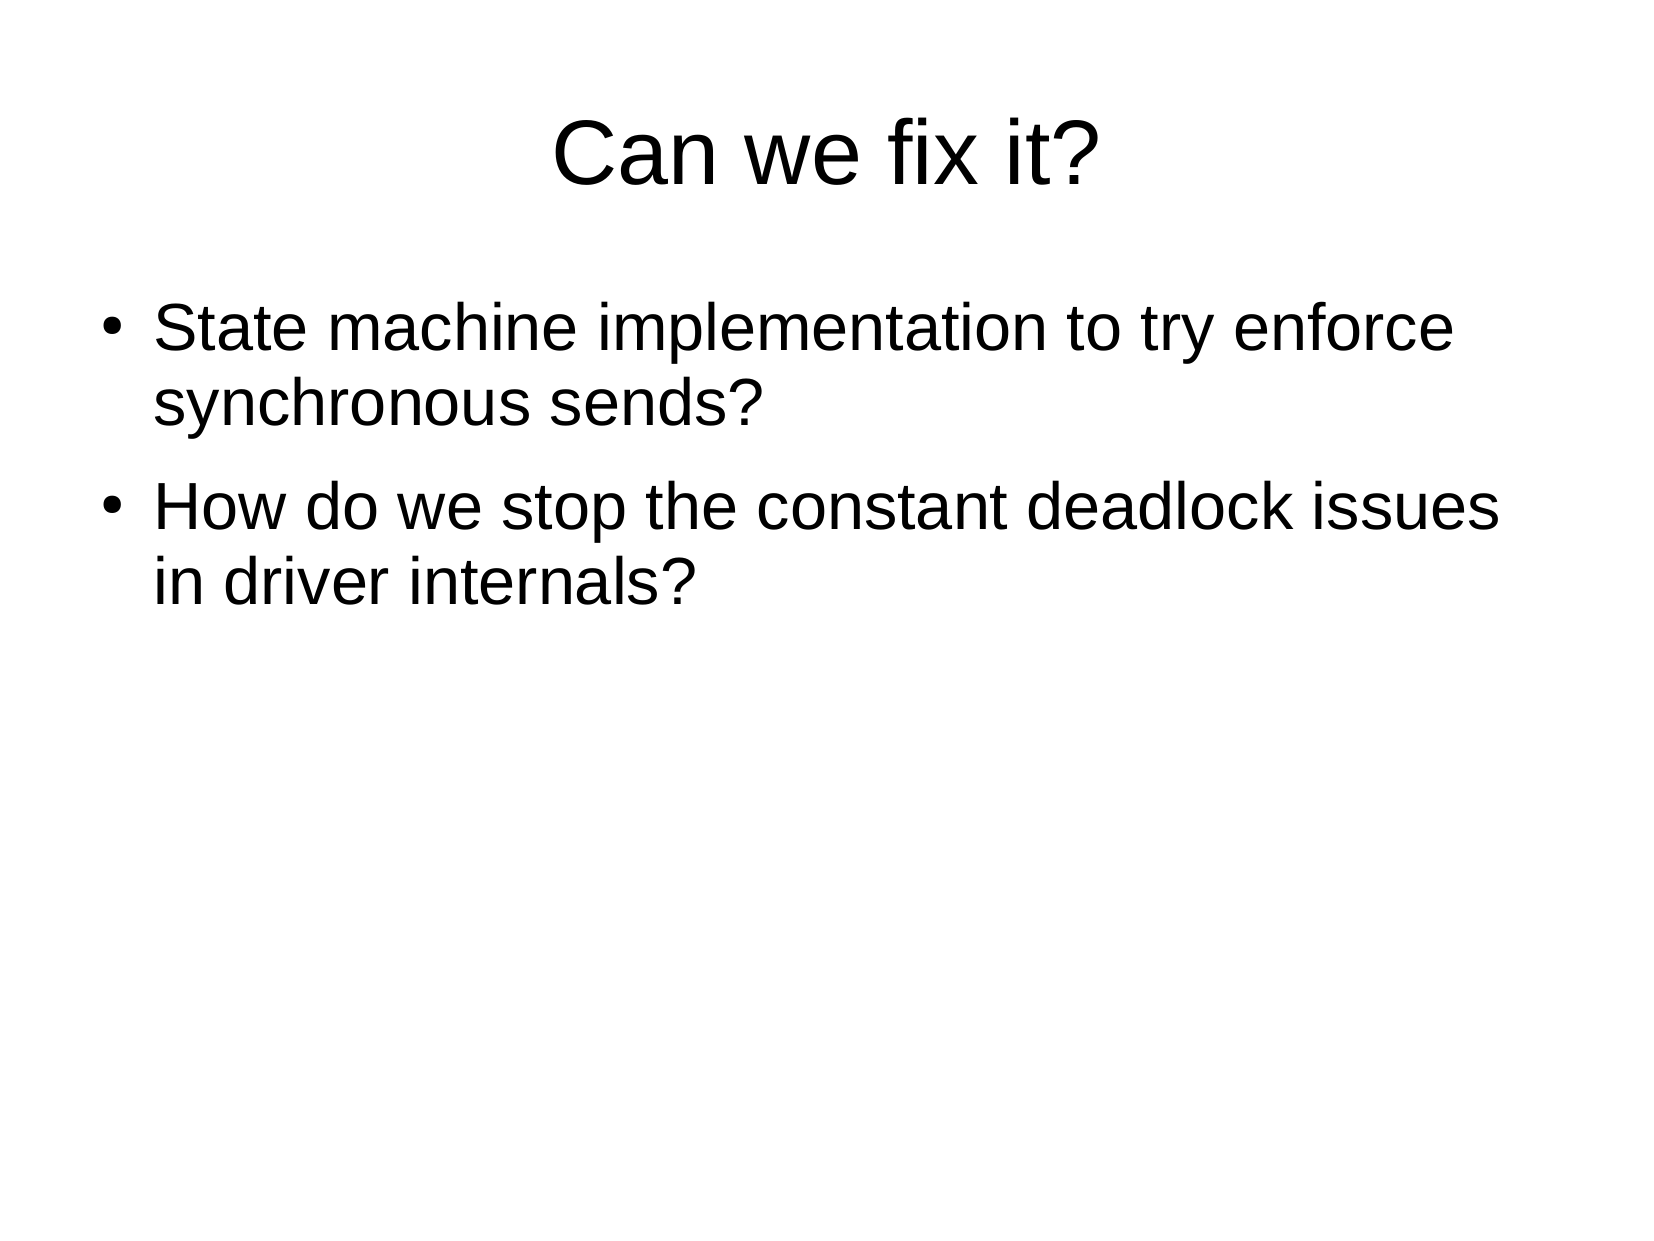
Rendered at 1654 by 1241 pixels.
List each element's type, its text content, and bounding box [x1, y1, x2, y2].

title Can we fix it? [82, 56, 1571, 250]
list State machine implementation to try enforce synchronous sends? How do we stop the constant deadlock issues in driver internals? [82, 290, 1571, 1094]
